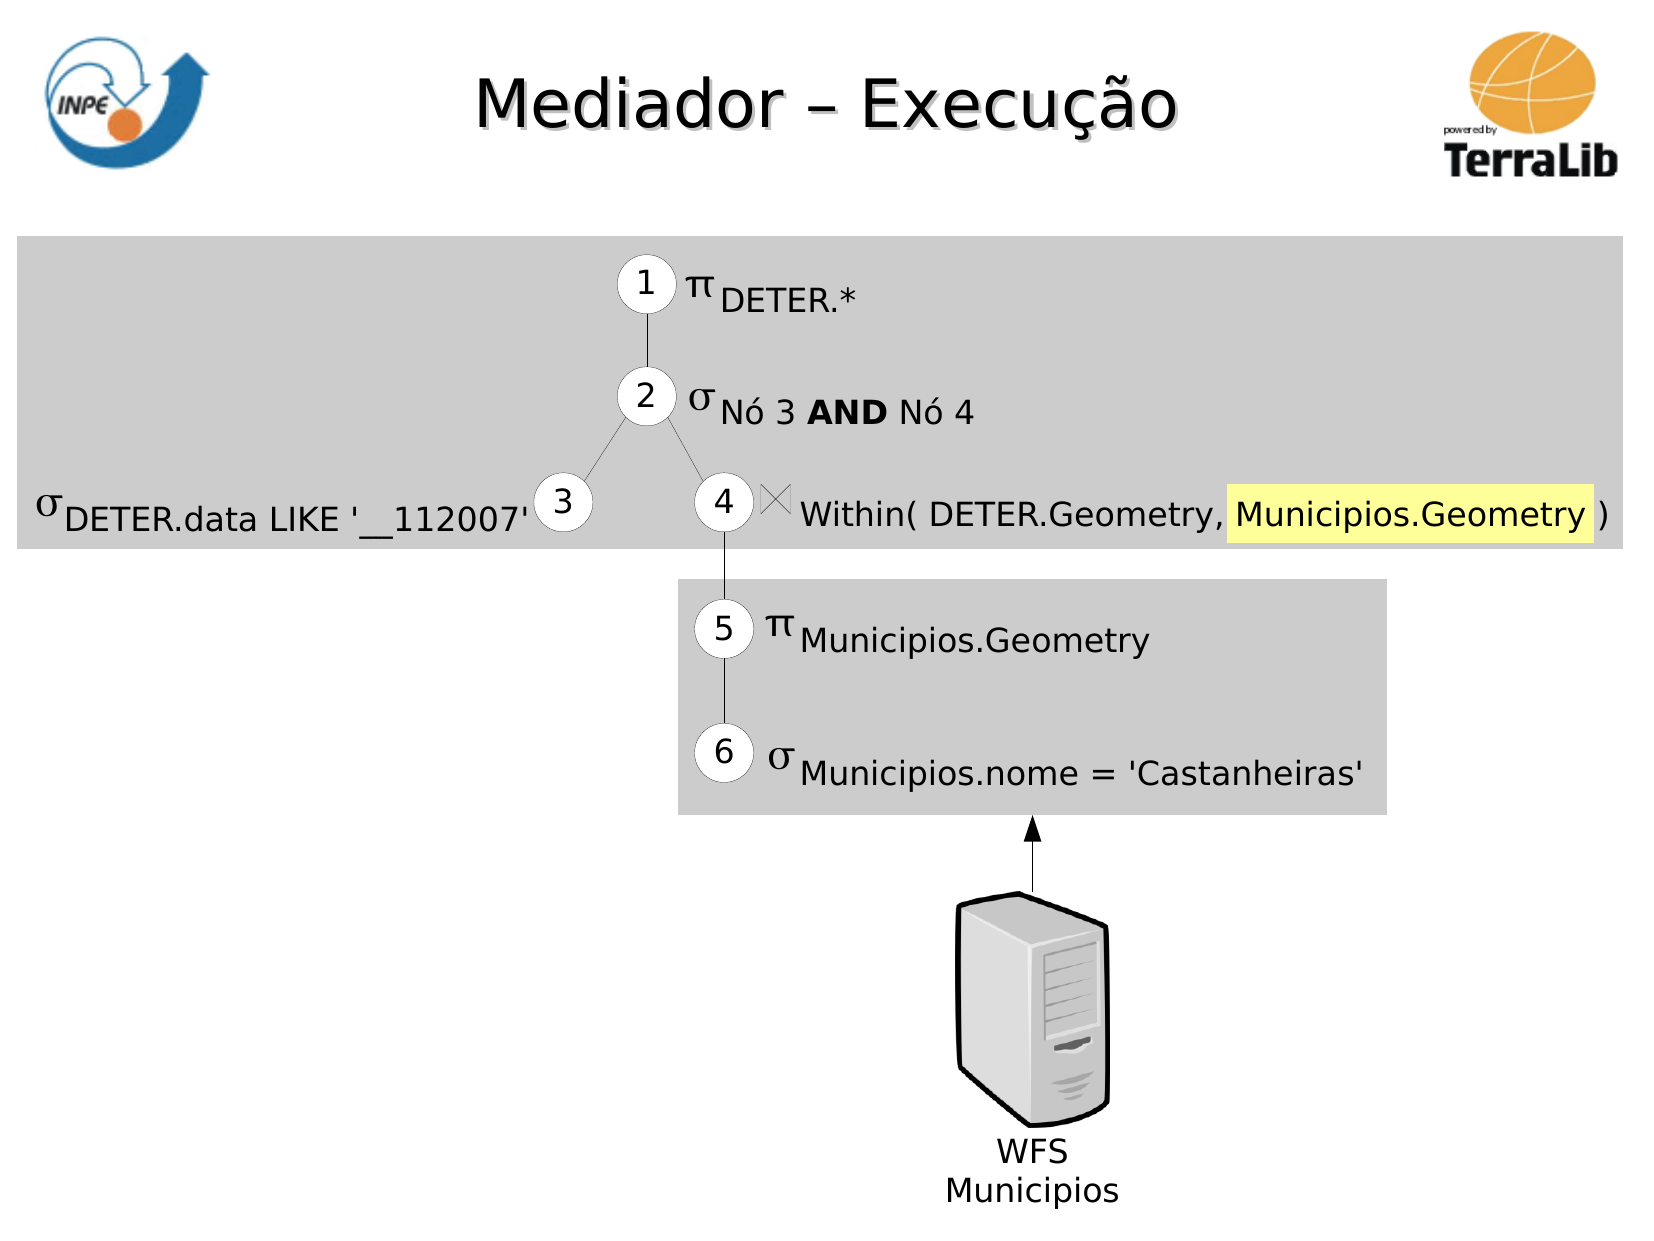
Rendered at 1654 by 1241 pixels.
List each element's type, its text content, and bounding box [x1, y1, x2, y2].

picture [16, 236, 1637, 1213]
picture [1447, 29, 1619, 178]
title Mediador – Execução [206, 25, 1447, 184]
picture [35, 29, 206, 178]
